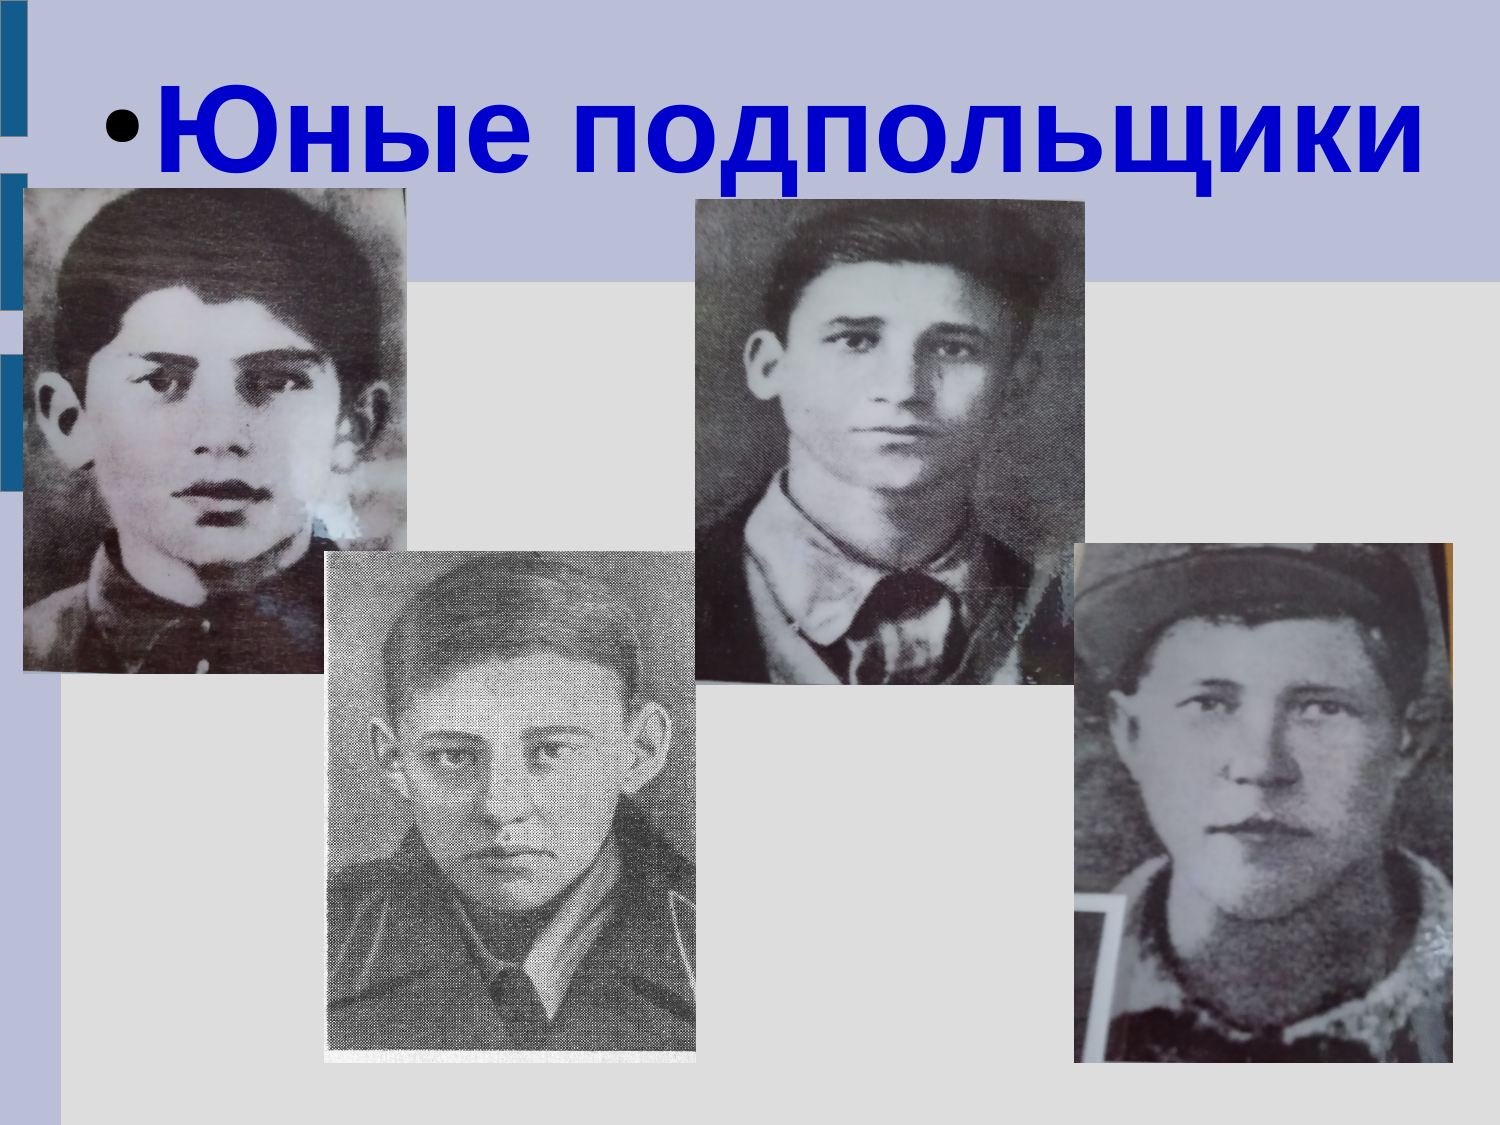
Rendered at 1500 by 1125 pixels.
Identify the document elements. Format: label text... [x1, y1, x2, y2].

picture [23, 188, 1453, 1063]
text_box Юные подпольщики [48, 59, 1463, 608]
